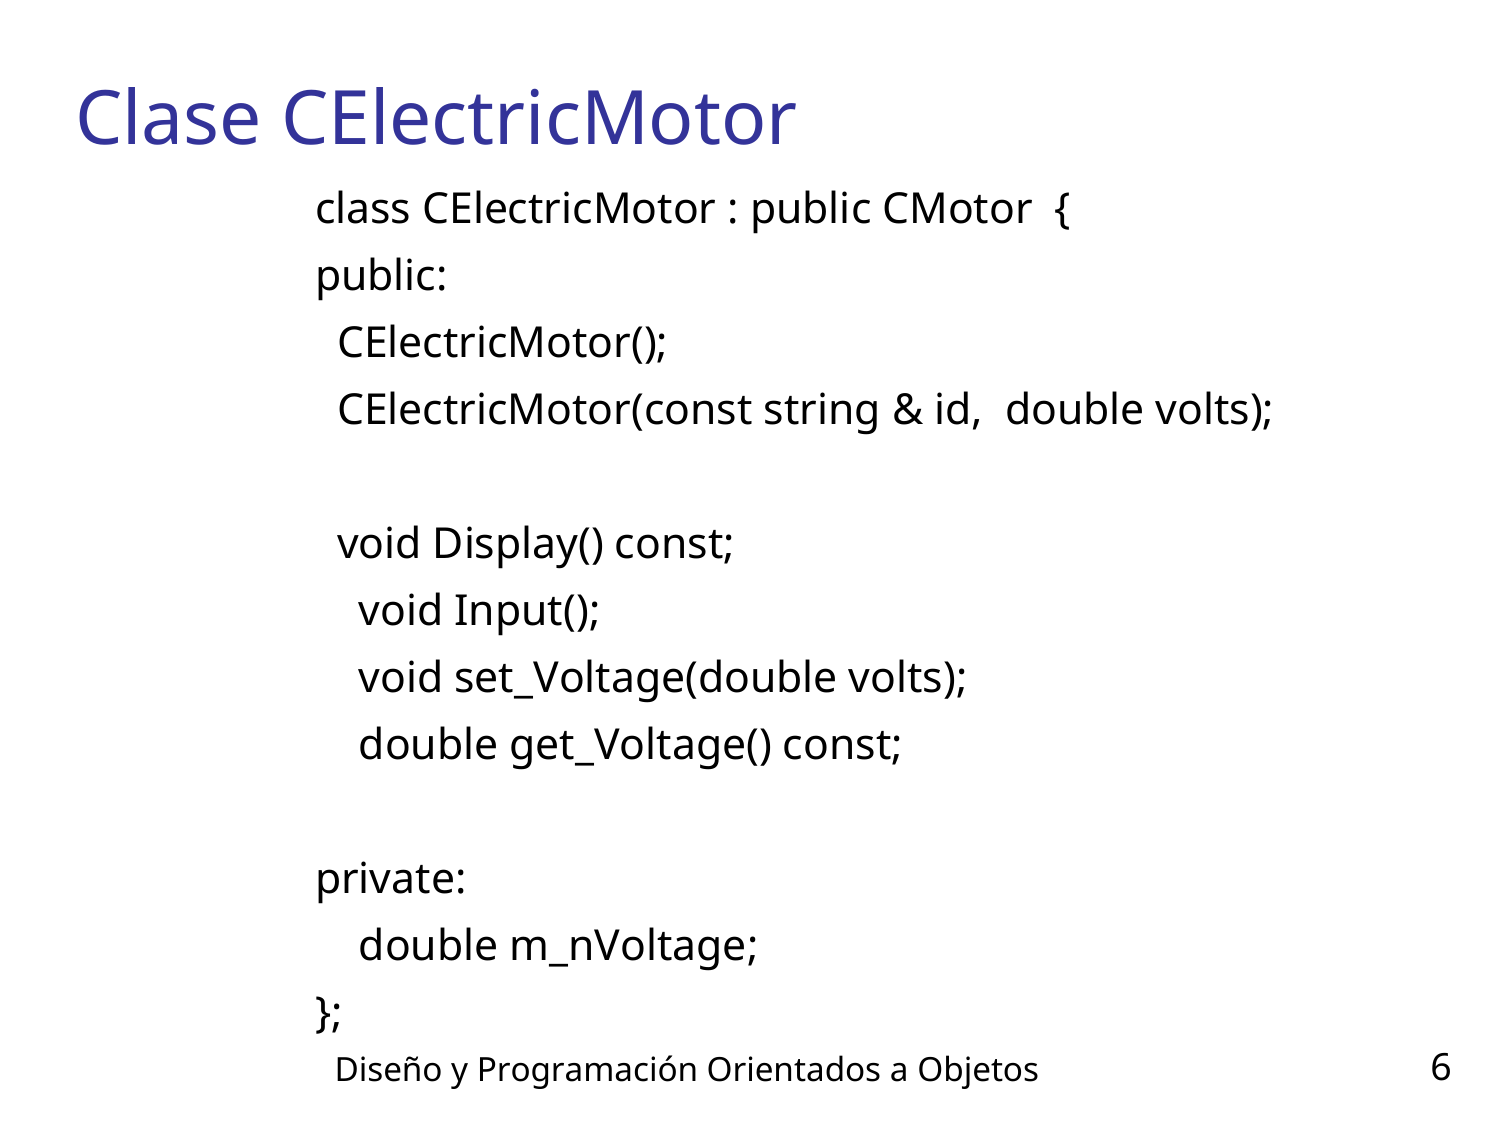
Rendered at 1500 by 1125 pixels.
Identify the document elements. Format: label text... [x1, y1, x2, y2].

list class CElectricMotor : public CMotor { public: CElectricMotor(); CElectricMotor(const string & id, double volts); void Display() const; void Input(); void set_Voltage(double volts); double get_Voltage() const; private: double m_nVoltage; }; [300, 169, 1462, 1051]
title Clase CElectricMotor [75, 30, 1466, 193]
